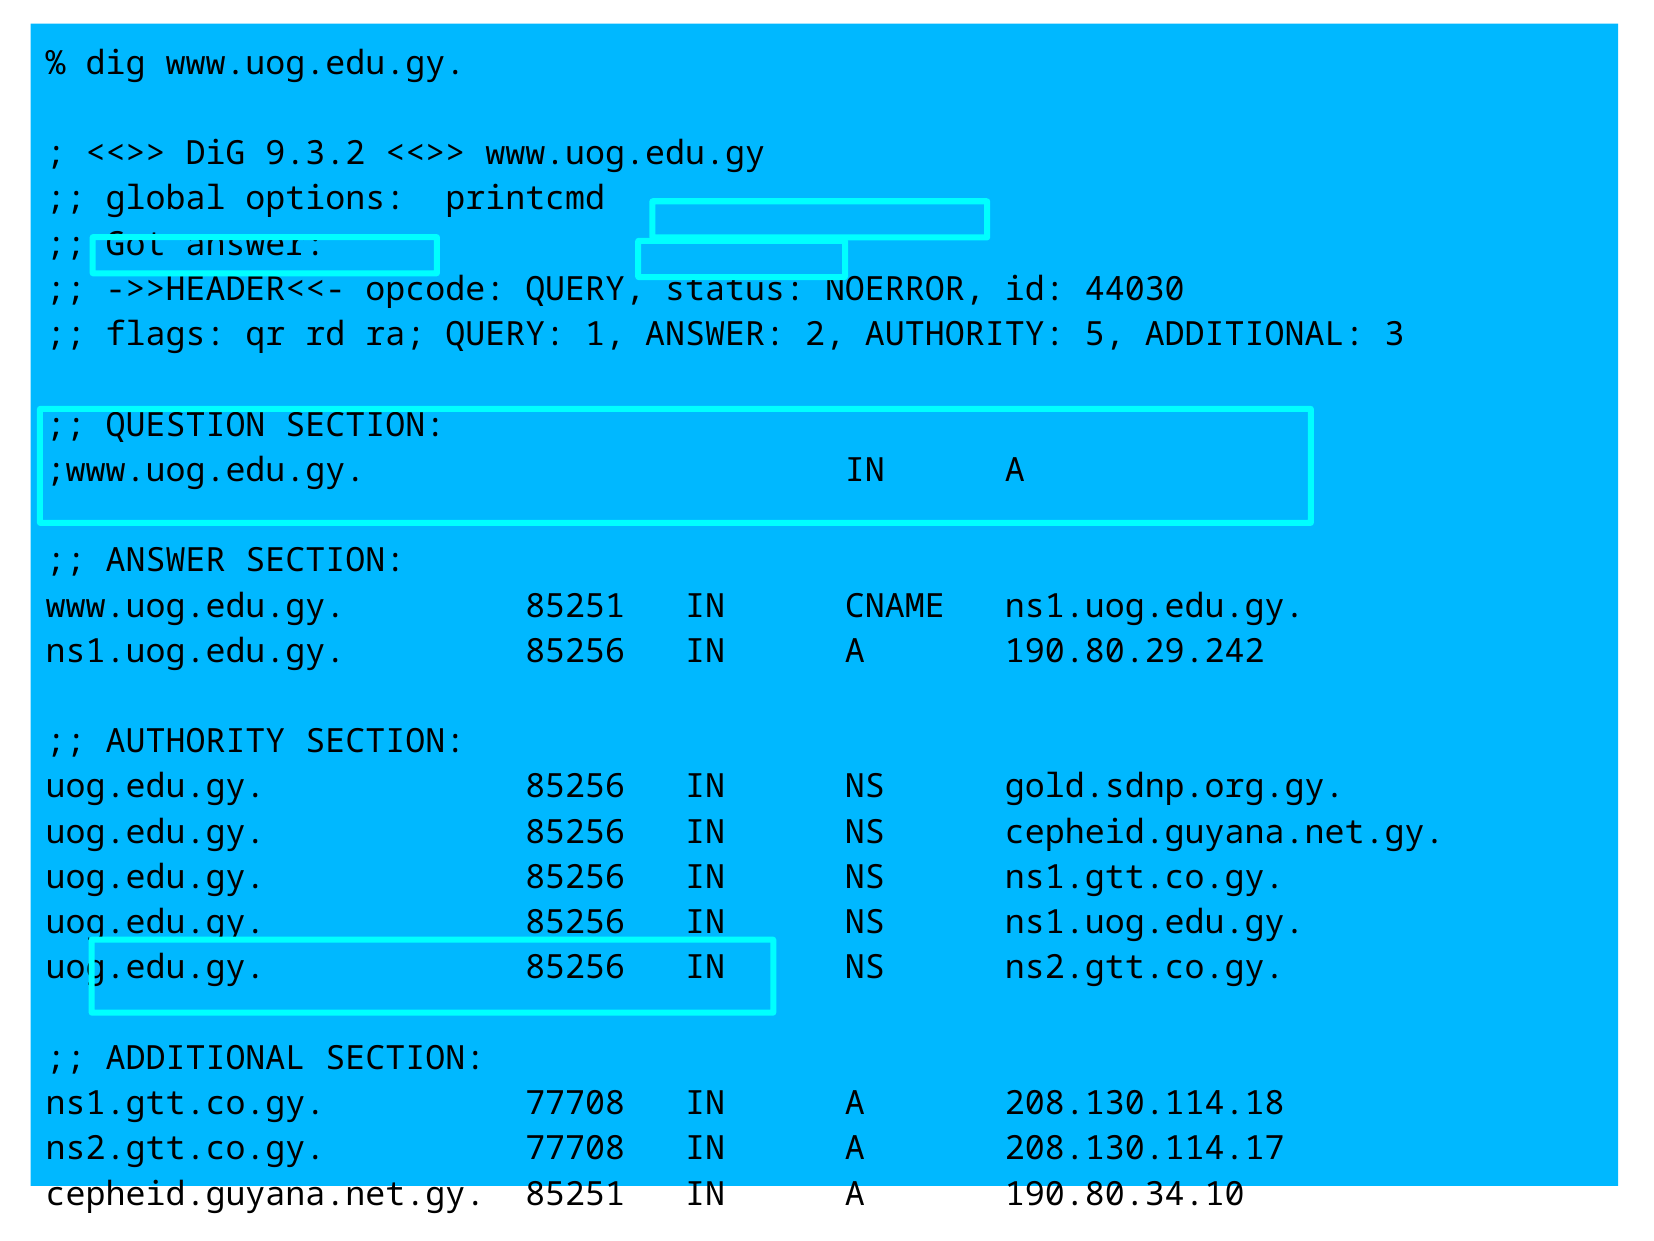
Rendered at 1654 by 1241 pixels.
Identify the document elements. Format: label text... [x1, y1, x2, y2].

text_box % dig www.uog.edu.gy. ; <<>> DiG 9.3.2 <<>> www.uog.edu.gy ;; global options: printcmd ;; Got answer: ;; ->>HEADER<<- opcode: QUERY, status: NOERROR, id: 44030 ;; flags: qr rd ra; QUERY: 1, ANSWER: 2, AUTHORITY: 5, ADDITIONAL: 3 ;; QUESTION SECTION: ;www.uog.edu.gy. IN A ;; ANSWER SECTION: www.uog.edu.gy. 85251 IN CNAME ns1.uog.edu.gy. ns1.uog.edu.gy. 85256 IN A 190.80.29.242 ;; AUTHORITY SECTION: uog.edu.gy. 85256 IN NS gold.sdnp.org.gy. uog.edu.gy. 85256 IN NS cepheid.guyana.net.gy. uog.edu.gy. 85256 IN NS ns1.gtt.co.gy. uog.edu.gy. 85256 IN NS ns1.uog.edu.gy. uog.edu.gy. 85256 IN NS ns2.gtt.co.gy. ;; ADDITIONAL SECTION: ns1.gtt.co.gy. 77708 IN A 208.130.114.18 ns2.gtt.co.gy. 77708 IN A 208.130.114.17 cepheid.guyana.net.gy. 85251 IN A 190.80.34.10 ;; Query time: 232 msec ;; SERVER: 10.0.0.253#53(10.0.0.253) ;; WHEN: Tue Feb 13 17:53:52 2007 ;; MSG SIZE rcvd: 232 [30, 23, 1619, 1186]
